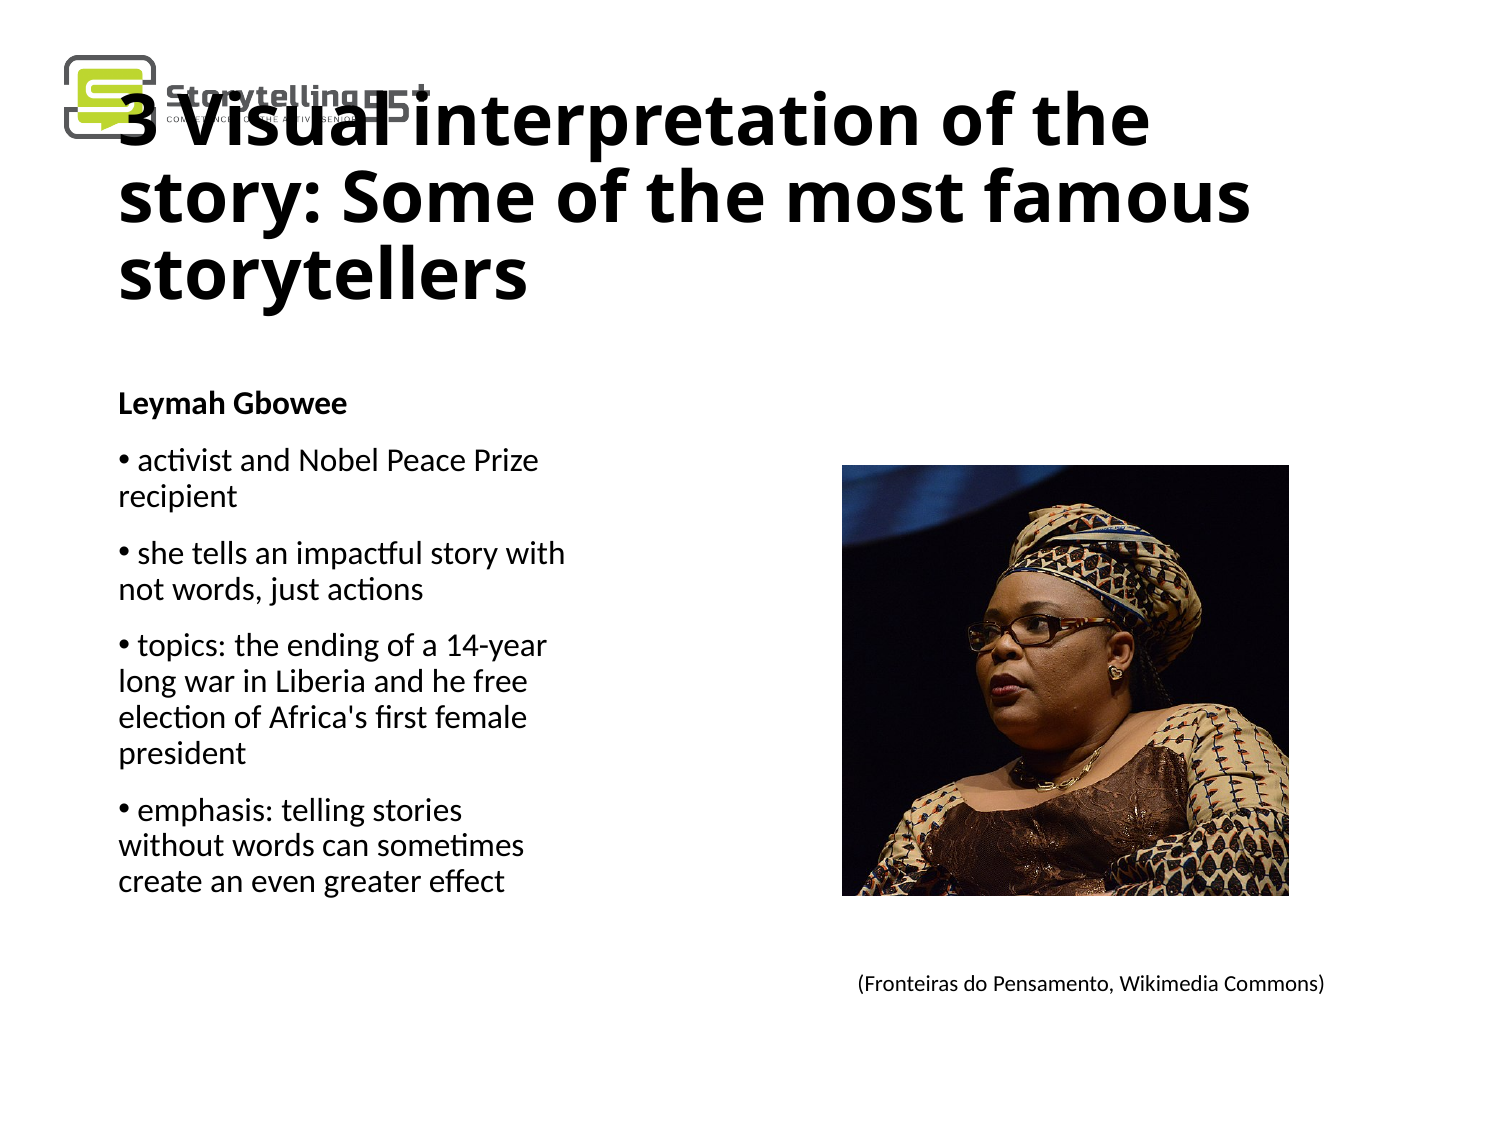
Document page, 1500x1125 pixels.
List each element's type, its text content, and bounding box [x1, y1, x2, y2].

picture [64, 55, 430, 139]
picture [842, 465, 1289, 896]
list Leymah Gbowee activist and Nobel Peace Prize recipient she tells an impactful story with not words, just actions topics: the ending of a 14-year long war in Liberia and he free election of Africa's first female president emphasis: telling stories without words can sometimes create an even greater effect [103, 378, 588, 1091]
text_box (Fronteiras do Pensamento, Wikimedia Commons) [842, 961, 1380, 1004]
title 3 Visual interpretation of the story: Some of the most famous storytellers [103, 75, 1381, 400]
